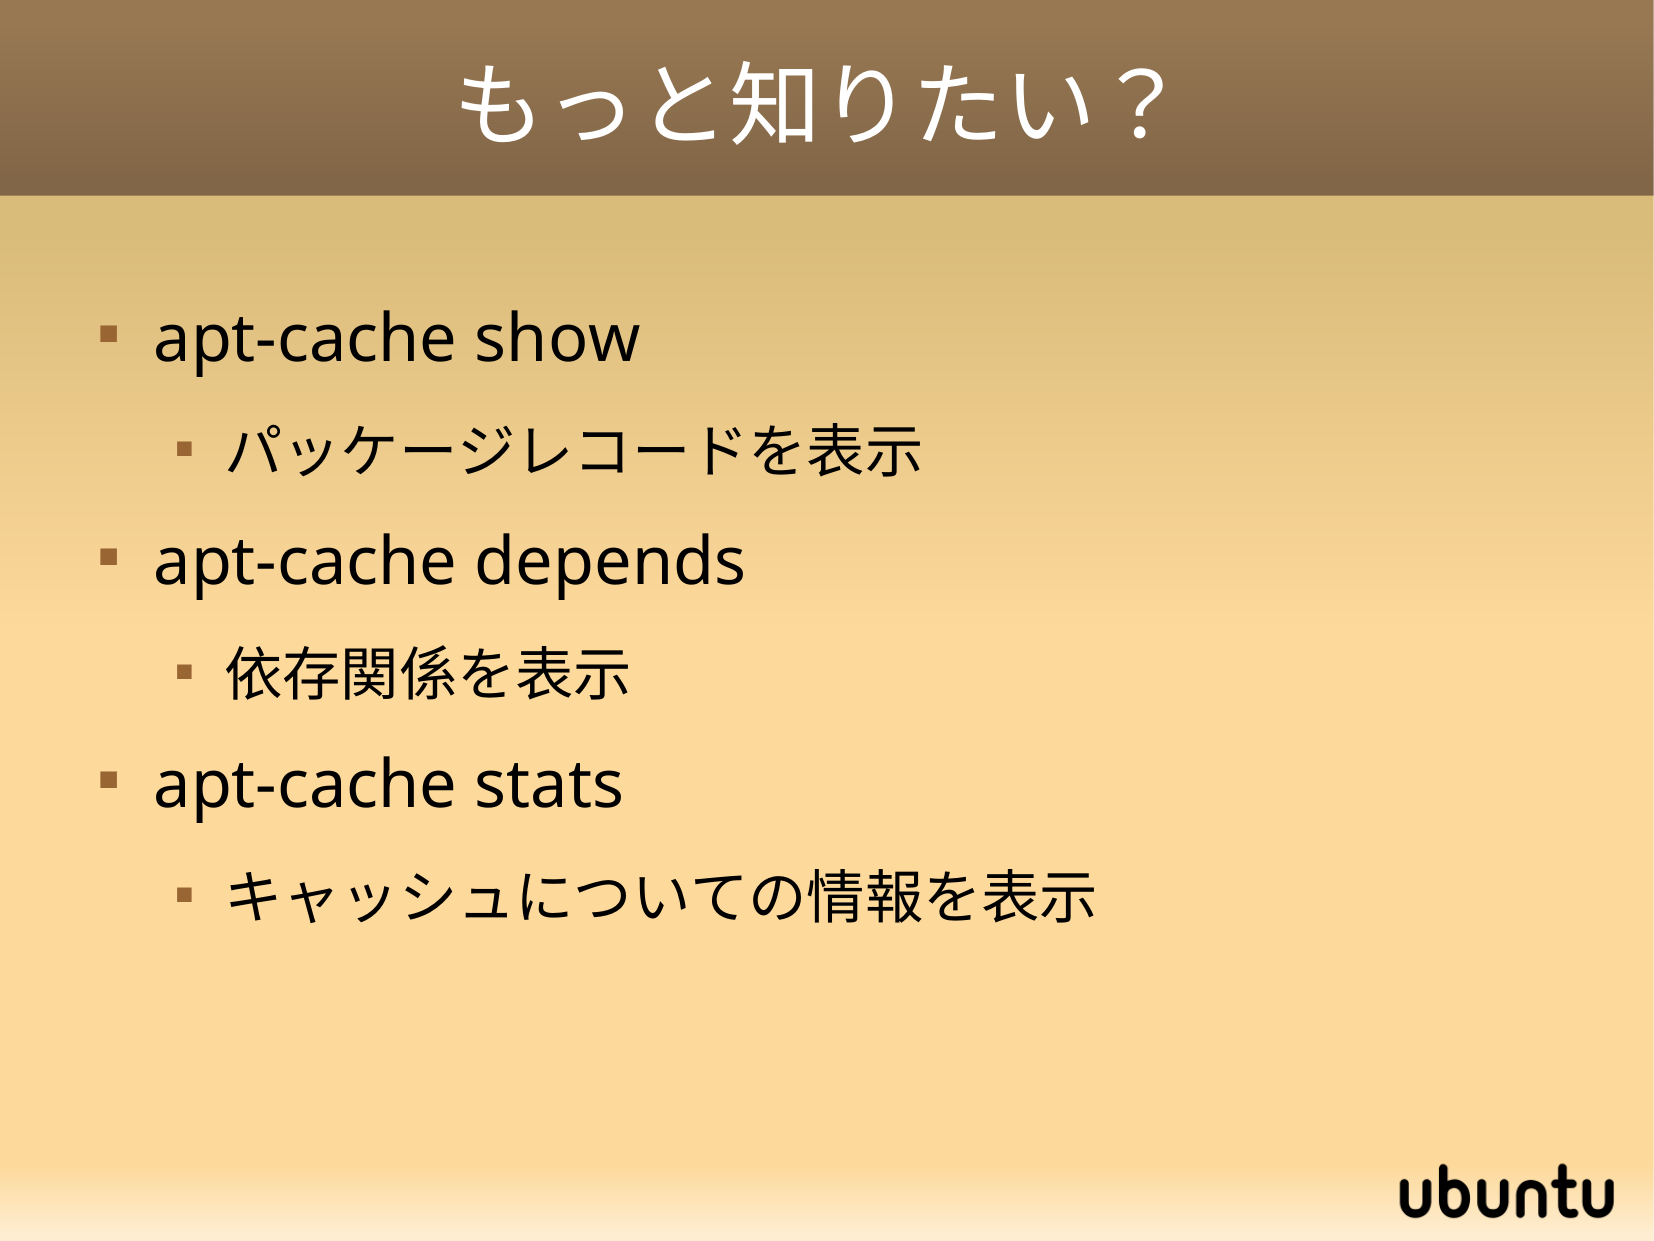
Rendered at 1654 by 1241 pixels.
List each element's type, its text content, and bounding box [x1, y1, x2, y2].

list apt-cache show パッケージレコードを表示 apt-cache depends 依存関係を表示 apt-cache stats キャッシュについての情報を表示 [82, 290, 1571, 892]
title もっと知りたい？ [76, 0, 1565, 208]
picture [0, 0, 1654, 1241]
